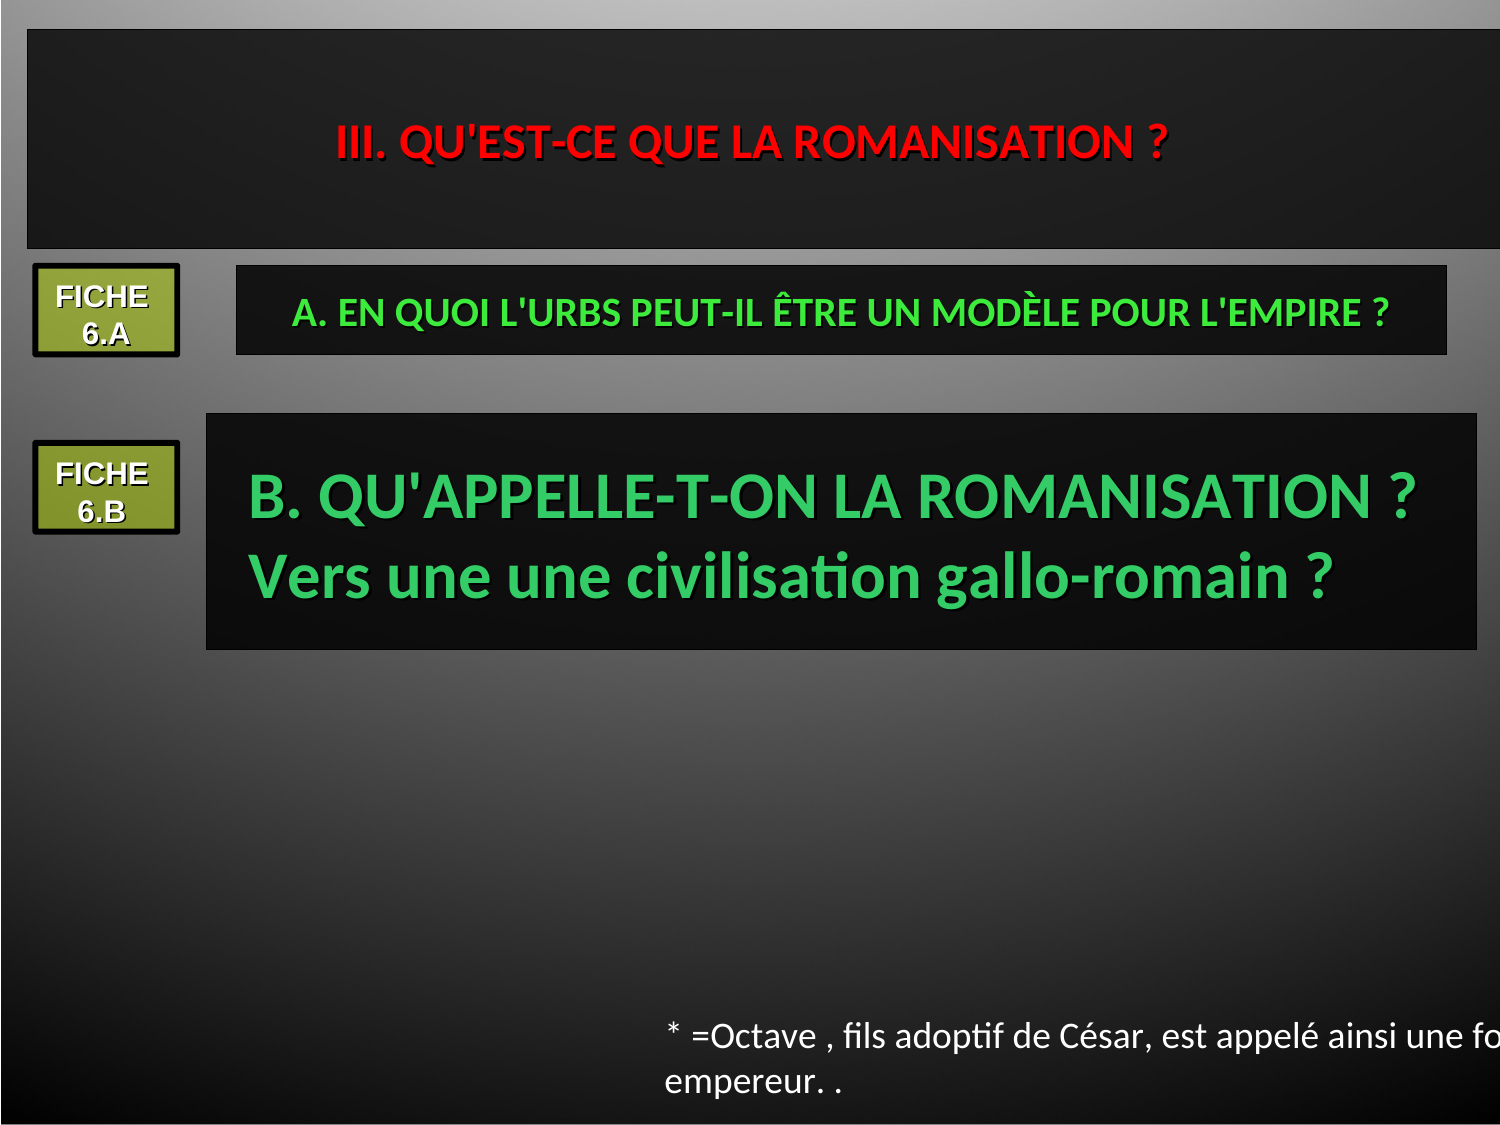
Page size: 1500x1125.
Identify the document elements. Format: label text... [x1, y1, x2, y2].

text_box A. EN QUOI L'URBS PEUT-IL ÊTRE UN MODÈLE POUR L'EMPIRE ? [236, 265, 1447, 355]
text_box III. QU'EST-CE QUE LA ROMANISATION ? [27, 29, 1500, 249]
text_box FICHE 6.B [35, 442, 178, 532]
picture [0, 0, 1500, 1125]
text_box FICHE 6.A [35, 265, 178, 355]
text_box * =Octave , fils adoptif de César, est appelé ainsi une fois empereur. . [649, 1003, 1500, 1109]
text_box B. QU'APPELLE-T-ON LA ROMANISATION ? Vers une une civilisation gallo-romain ? [206, 413, 1477, 650]
